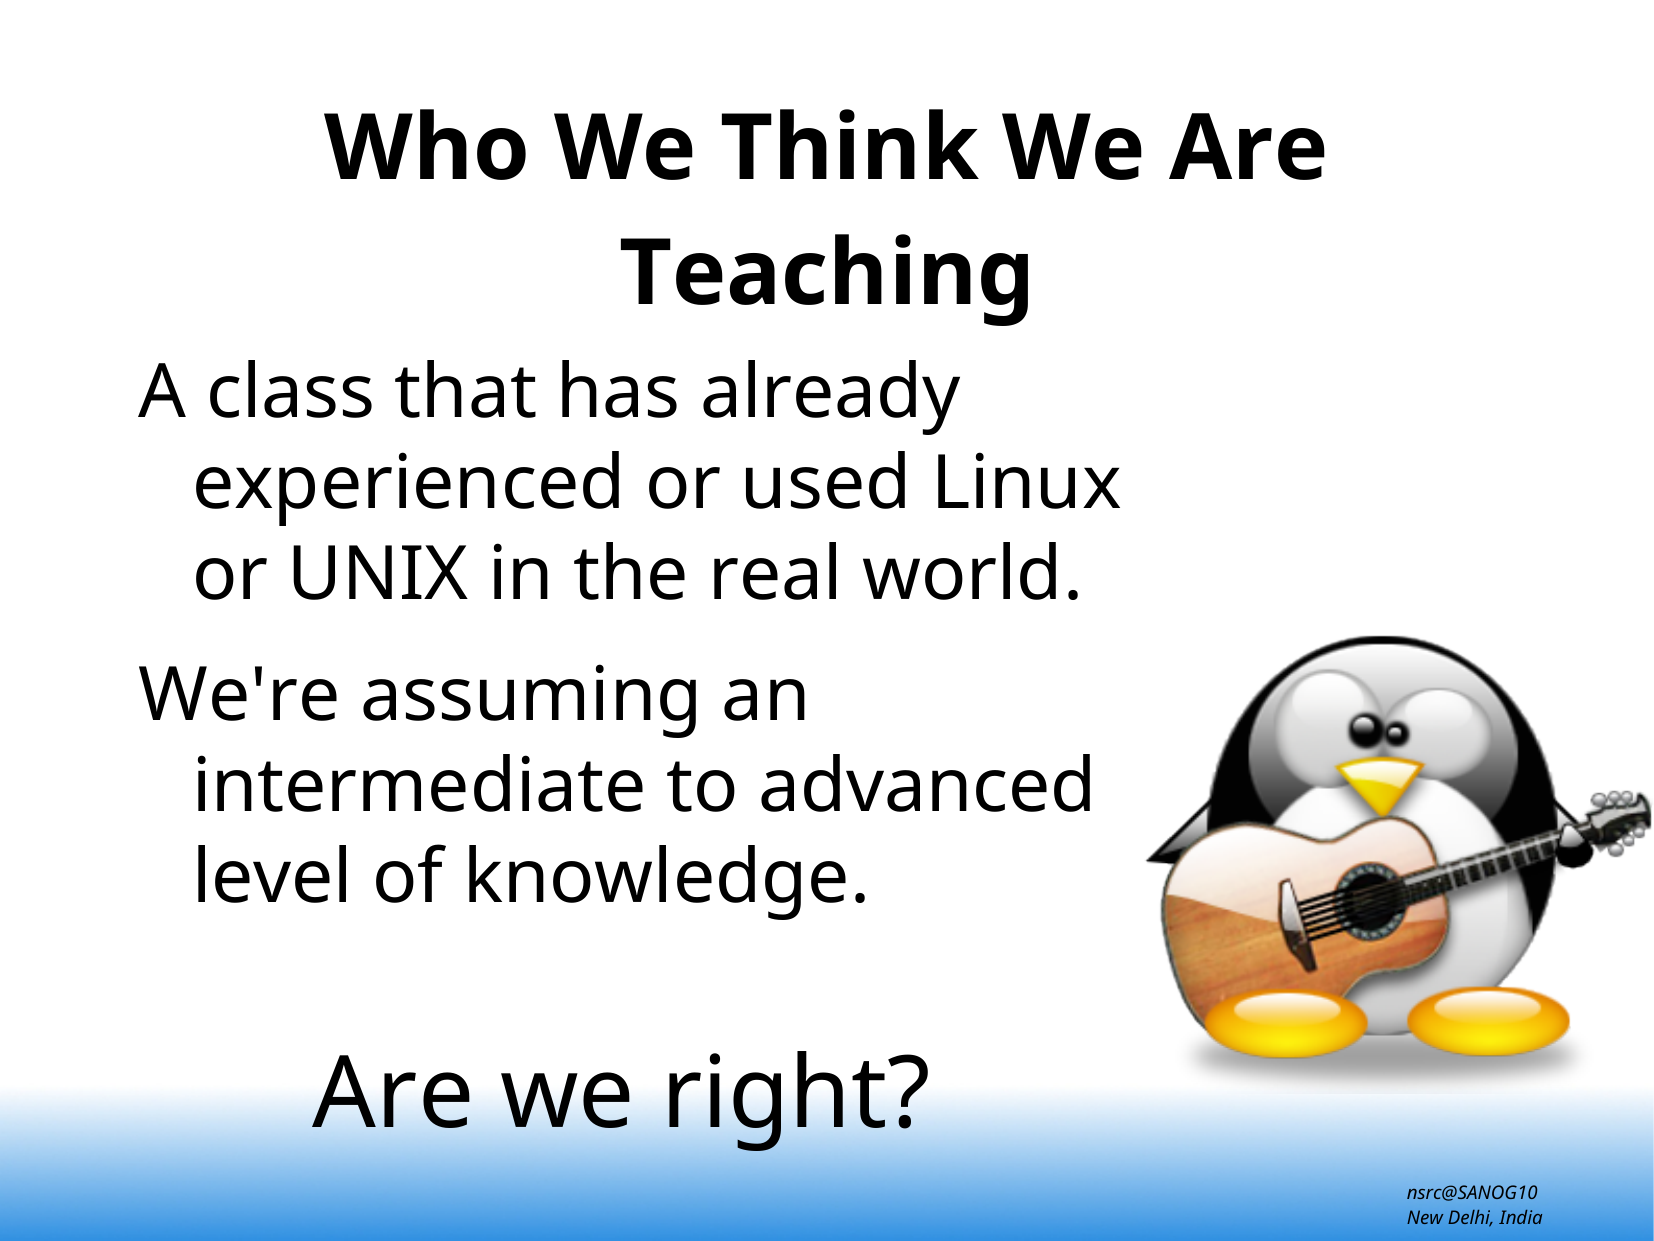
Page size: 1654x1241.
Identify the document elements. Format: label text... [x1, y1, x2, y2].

title Who We Think We Are Teaching [121, 99, 1534, 314]
picture [0, 559, 1654, 1241]
list A class that has already experienced or used Linux or UNIX in the real world. We're assuming an intermediate to advanced level of knowledge. Are we right? [121, 344, 1181, 1135]
